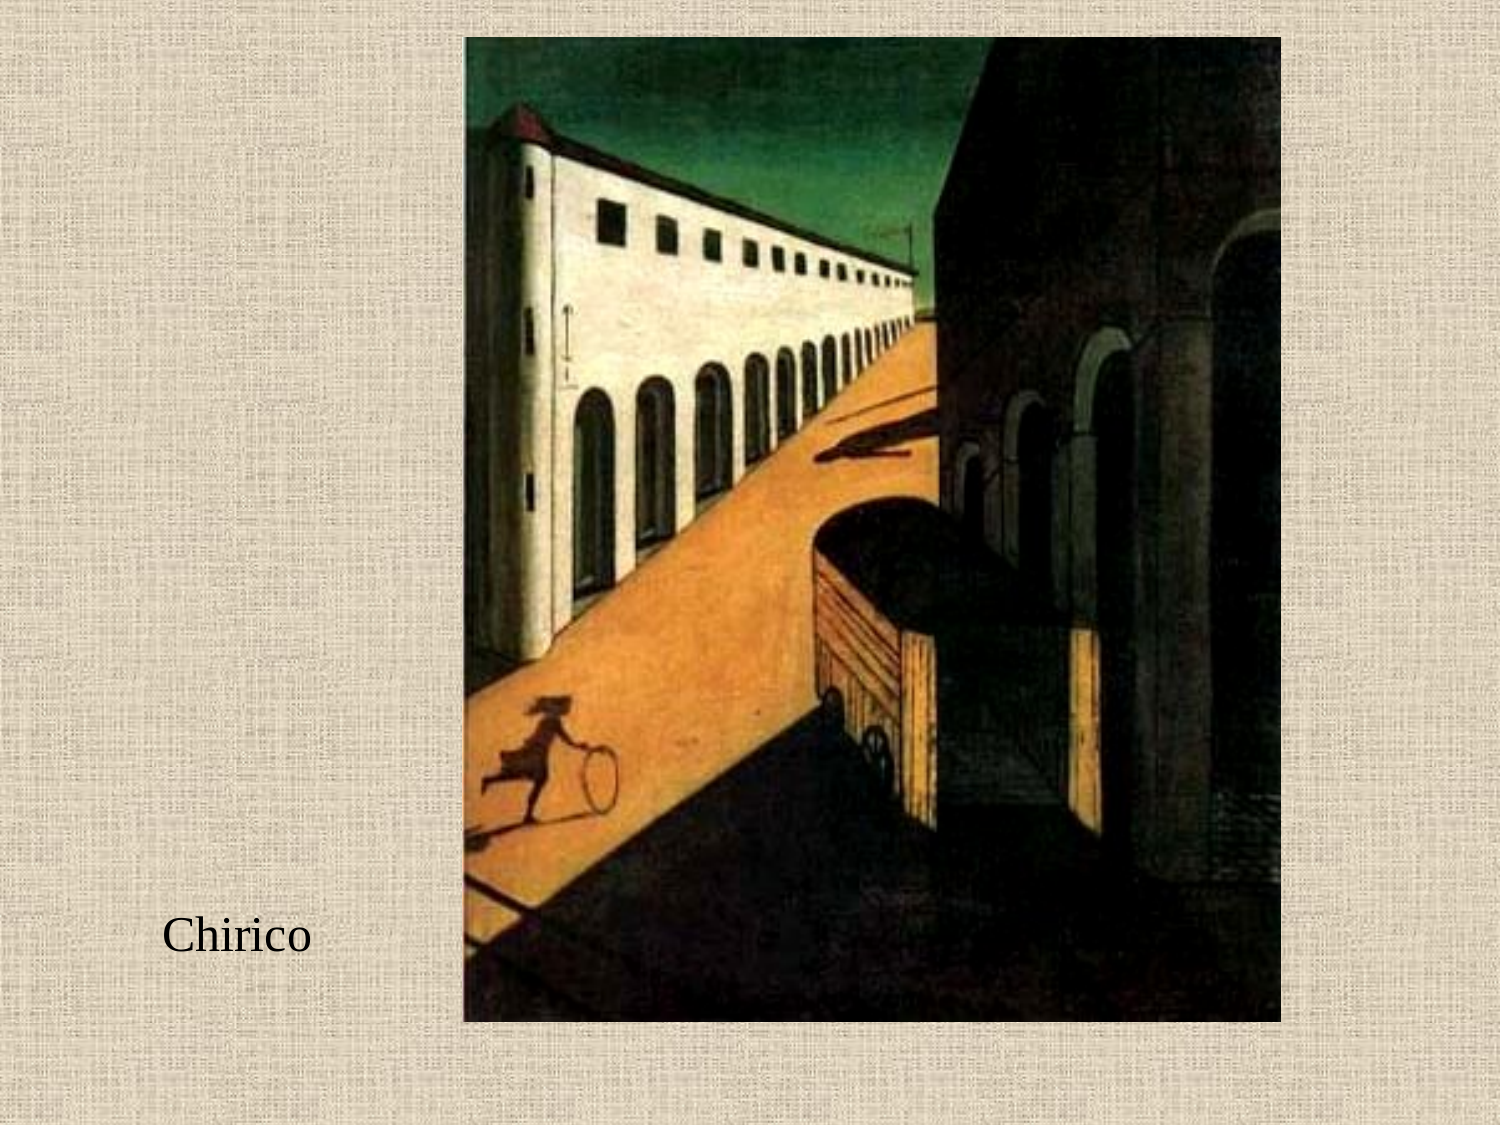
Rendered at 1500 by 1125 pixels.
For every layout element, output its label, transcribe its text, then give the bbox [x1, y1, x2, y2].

text_box Chirico [147, 894, 328, 970]
picture [0, 0, 1500, 1125]
